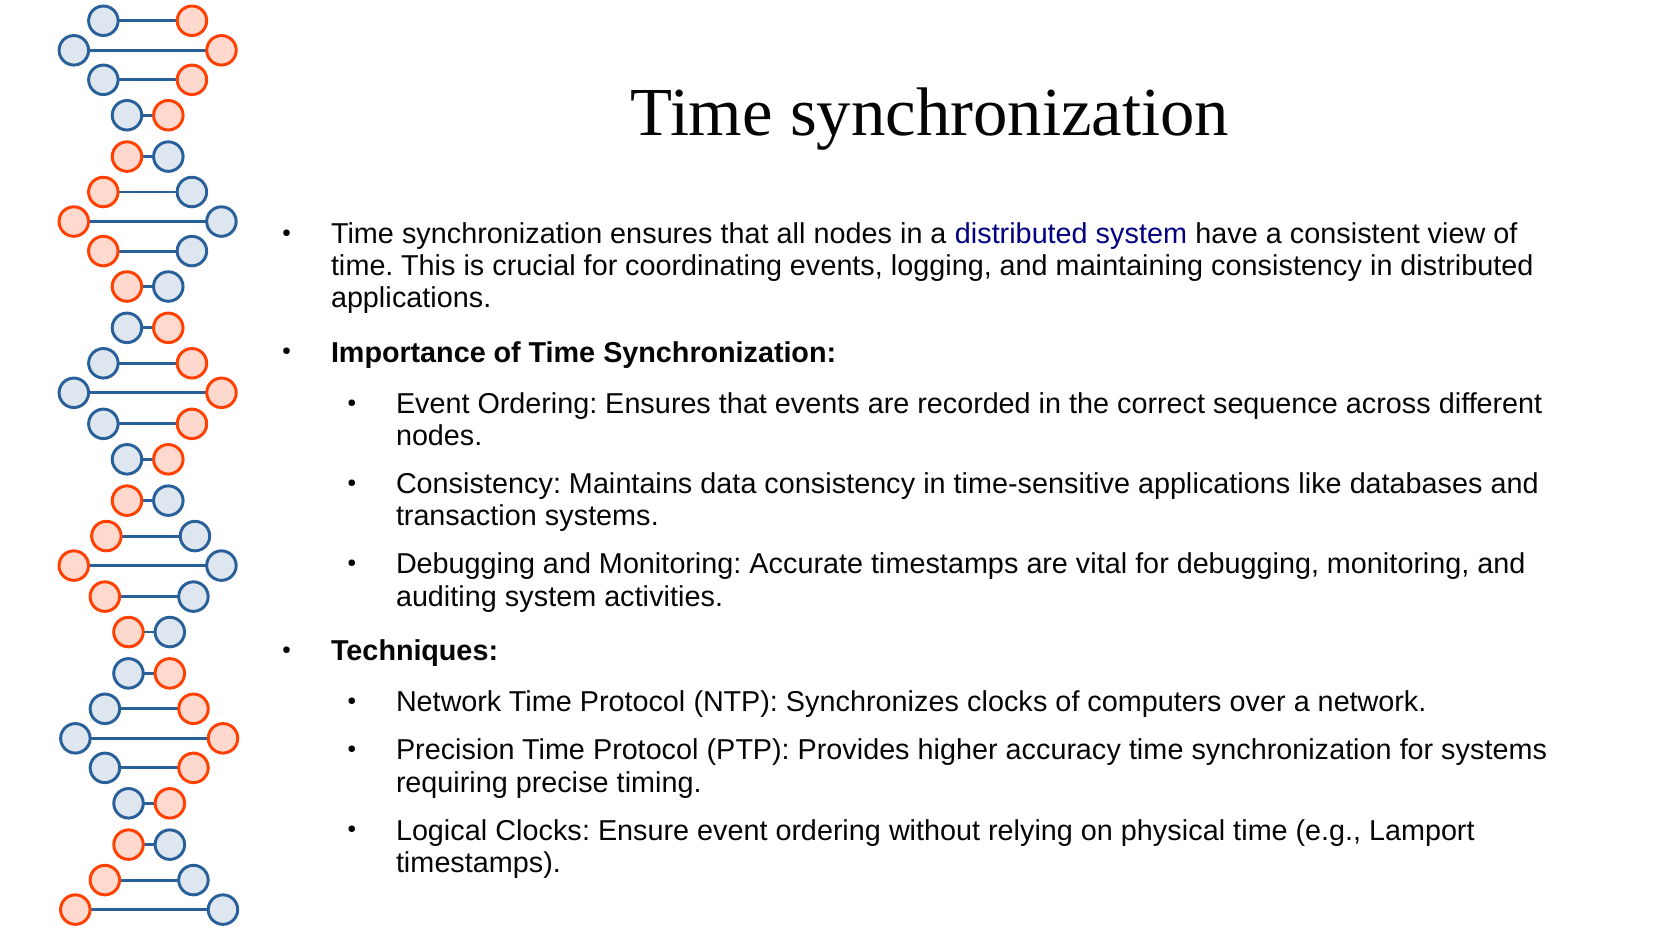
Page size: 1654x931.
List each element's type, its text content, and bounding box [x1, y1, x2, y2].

list Time synchronization ensures that all nodes in a distributed system have a consistent view of time. This is crucial for coordinating events, logging, and maintaining consistency in distributed applications. Importance of Time Synchronization: Event Ordering: Ensures that events are recorded in the correct sequence across different nodes. Consistency: Maintains data consistency in time-sensitive applications like databases and transaction systems. Debugging and Monitoring: Accurate timestamps are vital for debugging, monitoring, and auditing system activities. Techniques: Network Time Protocol (NTP): Synchronizes clocks of computers over a network. Precision Time Protocol (PTP): Provides higher accuracy time synchronization for systems requiring precise timing. Logical Clocks: Ensure event ordering without relying on physical time (e.g., Lamport timestamps). [265, 217, 1571, 886]
title Time synchronization [265, 35, 1595, 189]
